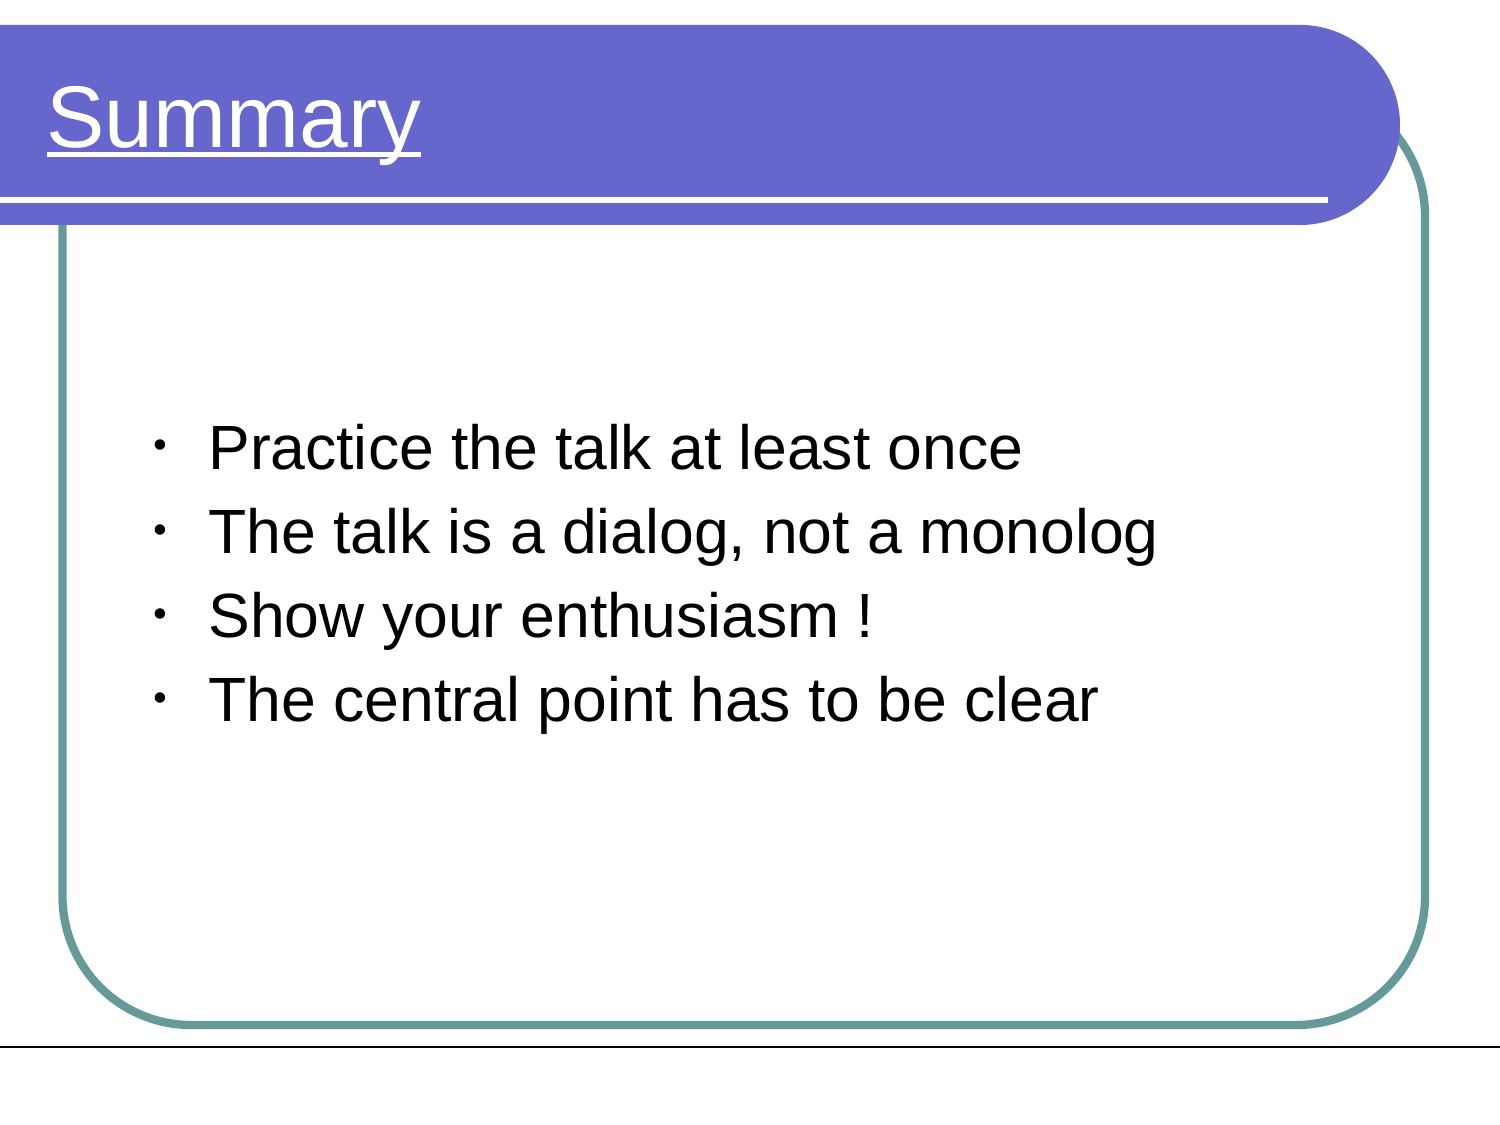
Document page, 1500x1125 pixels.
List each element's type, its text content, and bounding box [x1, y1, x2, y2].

title Summary [31, 37, 1347, 188]
list Practice the talk at least once The talk is a dialog, not a monolog Show your enthusiasm ! The central point has to be clear [137, 407, 1438, 803]
